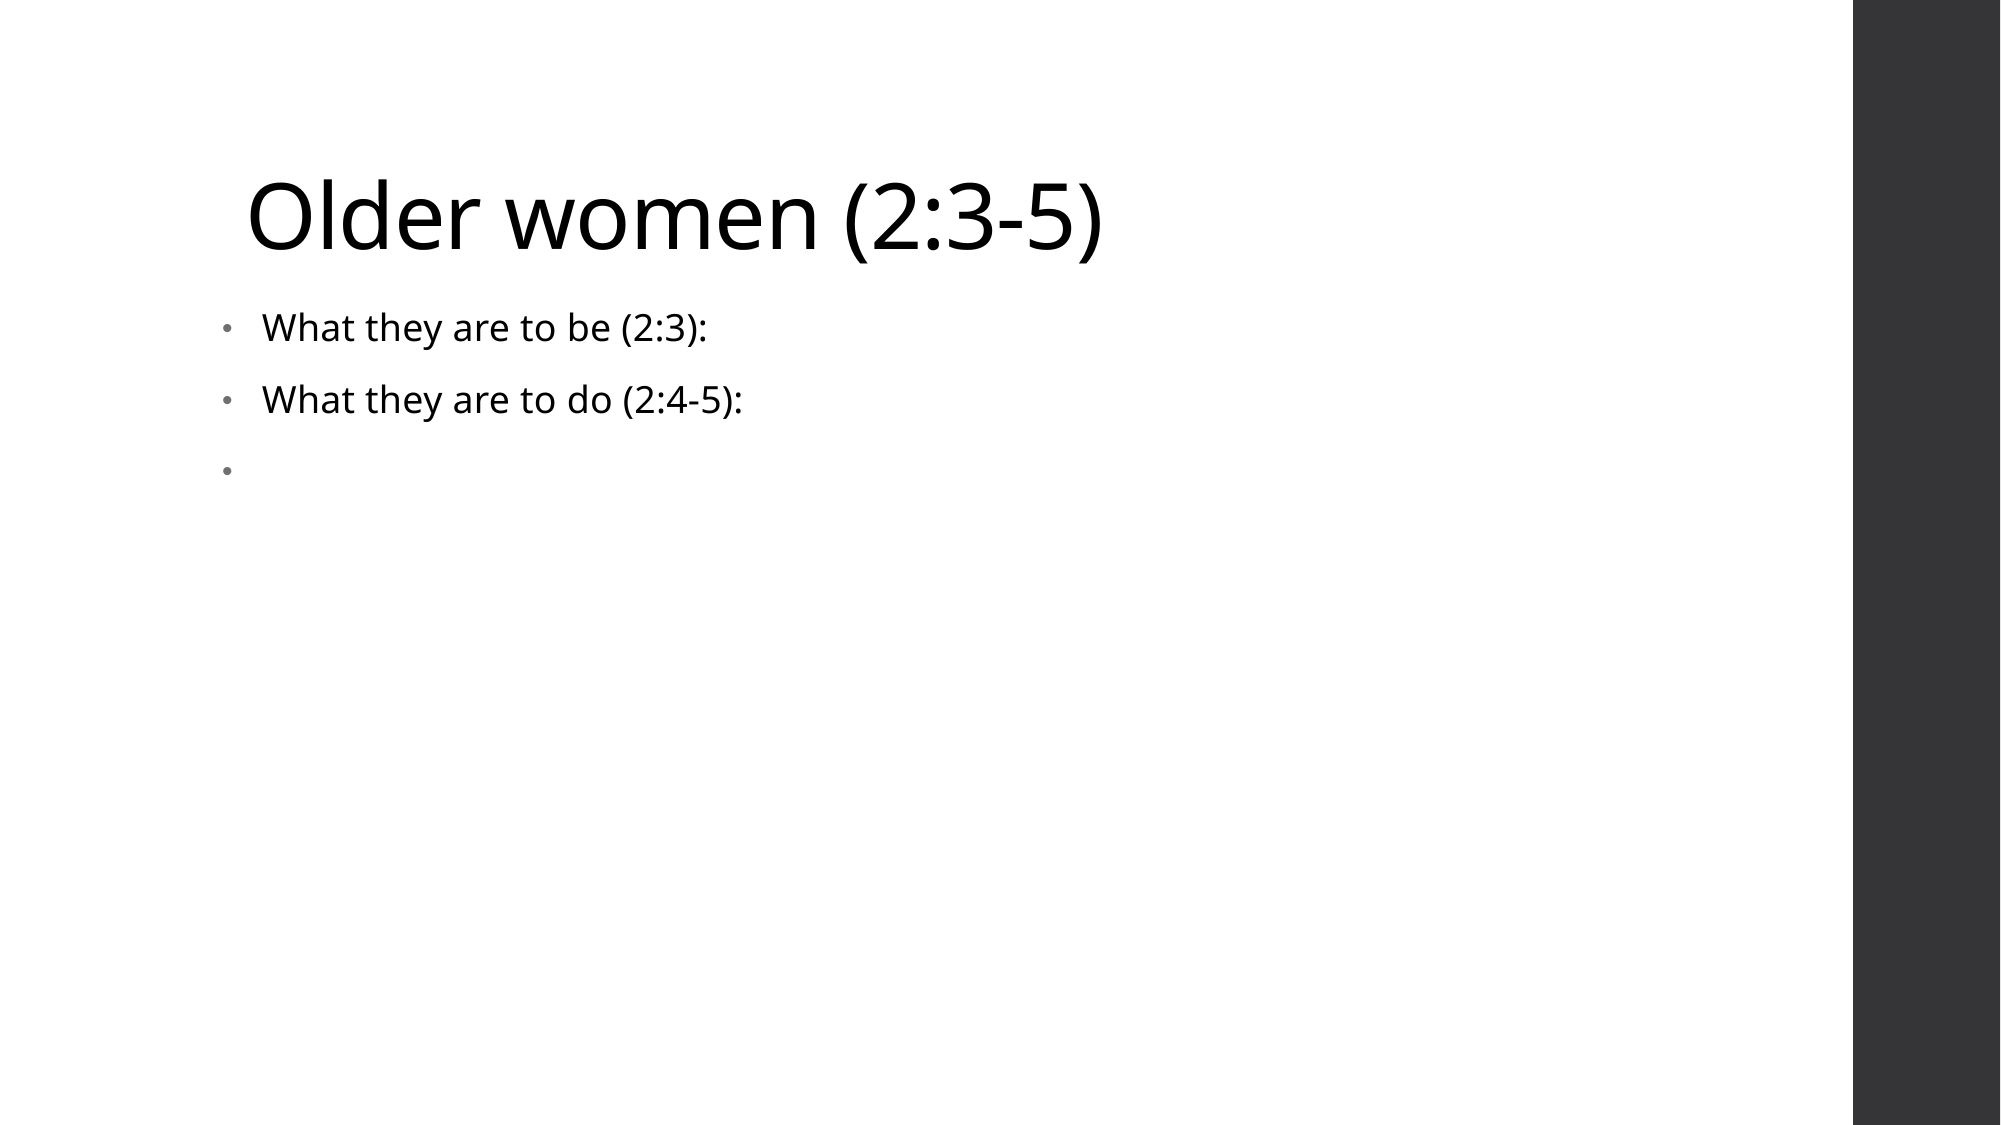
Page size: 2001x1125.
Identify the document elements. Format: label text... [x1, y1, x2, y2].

title Older women (2:3-5) [206, 60, 1797, 278]
list What they are to be (2:3): What they are to do (2:4-5): [206, 299, 1617, 1014]
